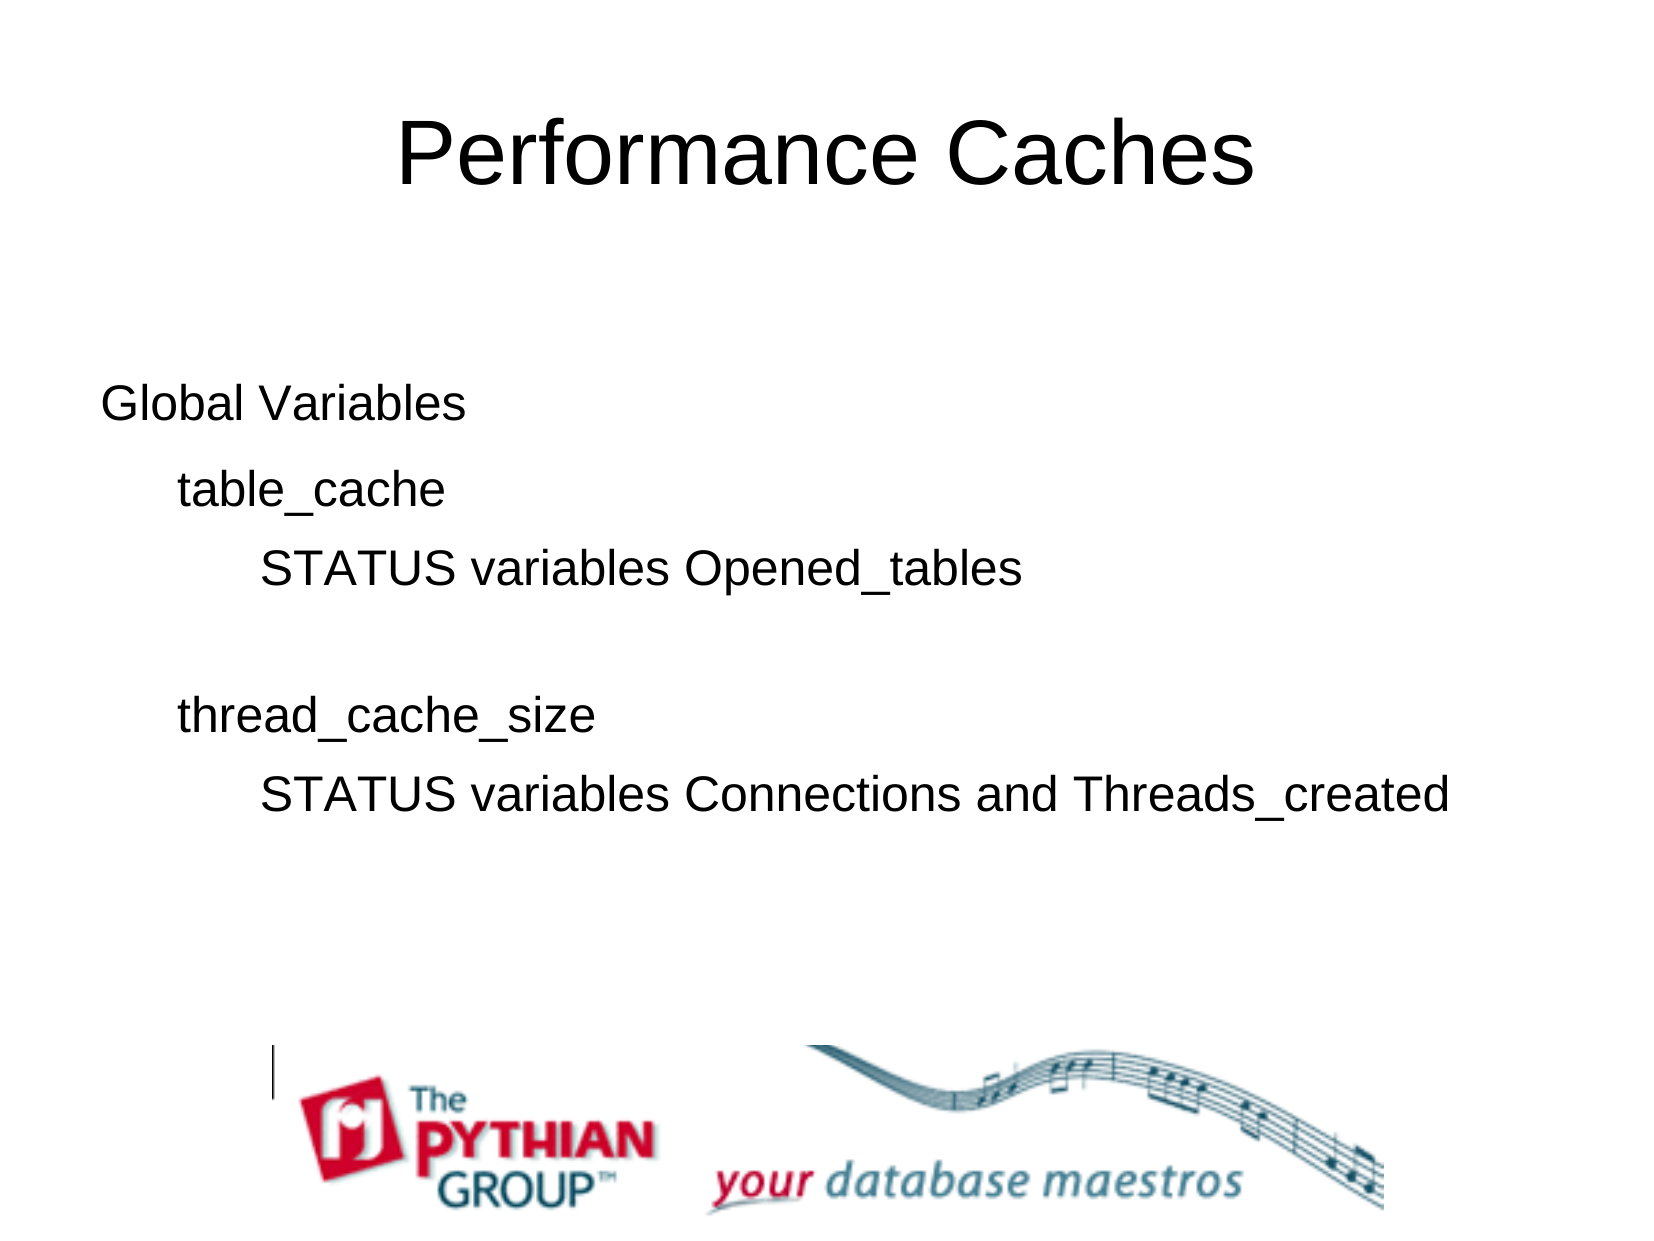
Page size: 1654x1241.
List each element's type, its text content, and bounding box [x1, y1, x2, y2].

title Performance Caches [82, 56, 1571, 250]
list Global Variables table_cache STATUS variables Opened_tables thread_cache_size STATUS variables Connections and Threads_created [82, 290, 1571, 1094]
picture [272, 1094, 1384, 1241]
